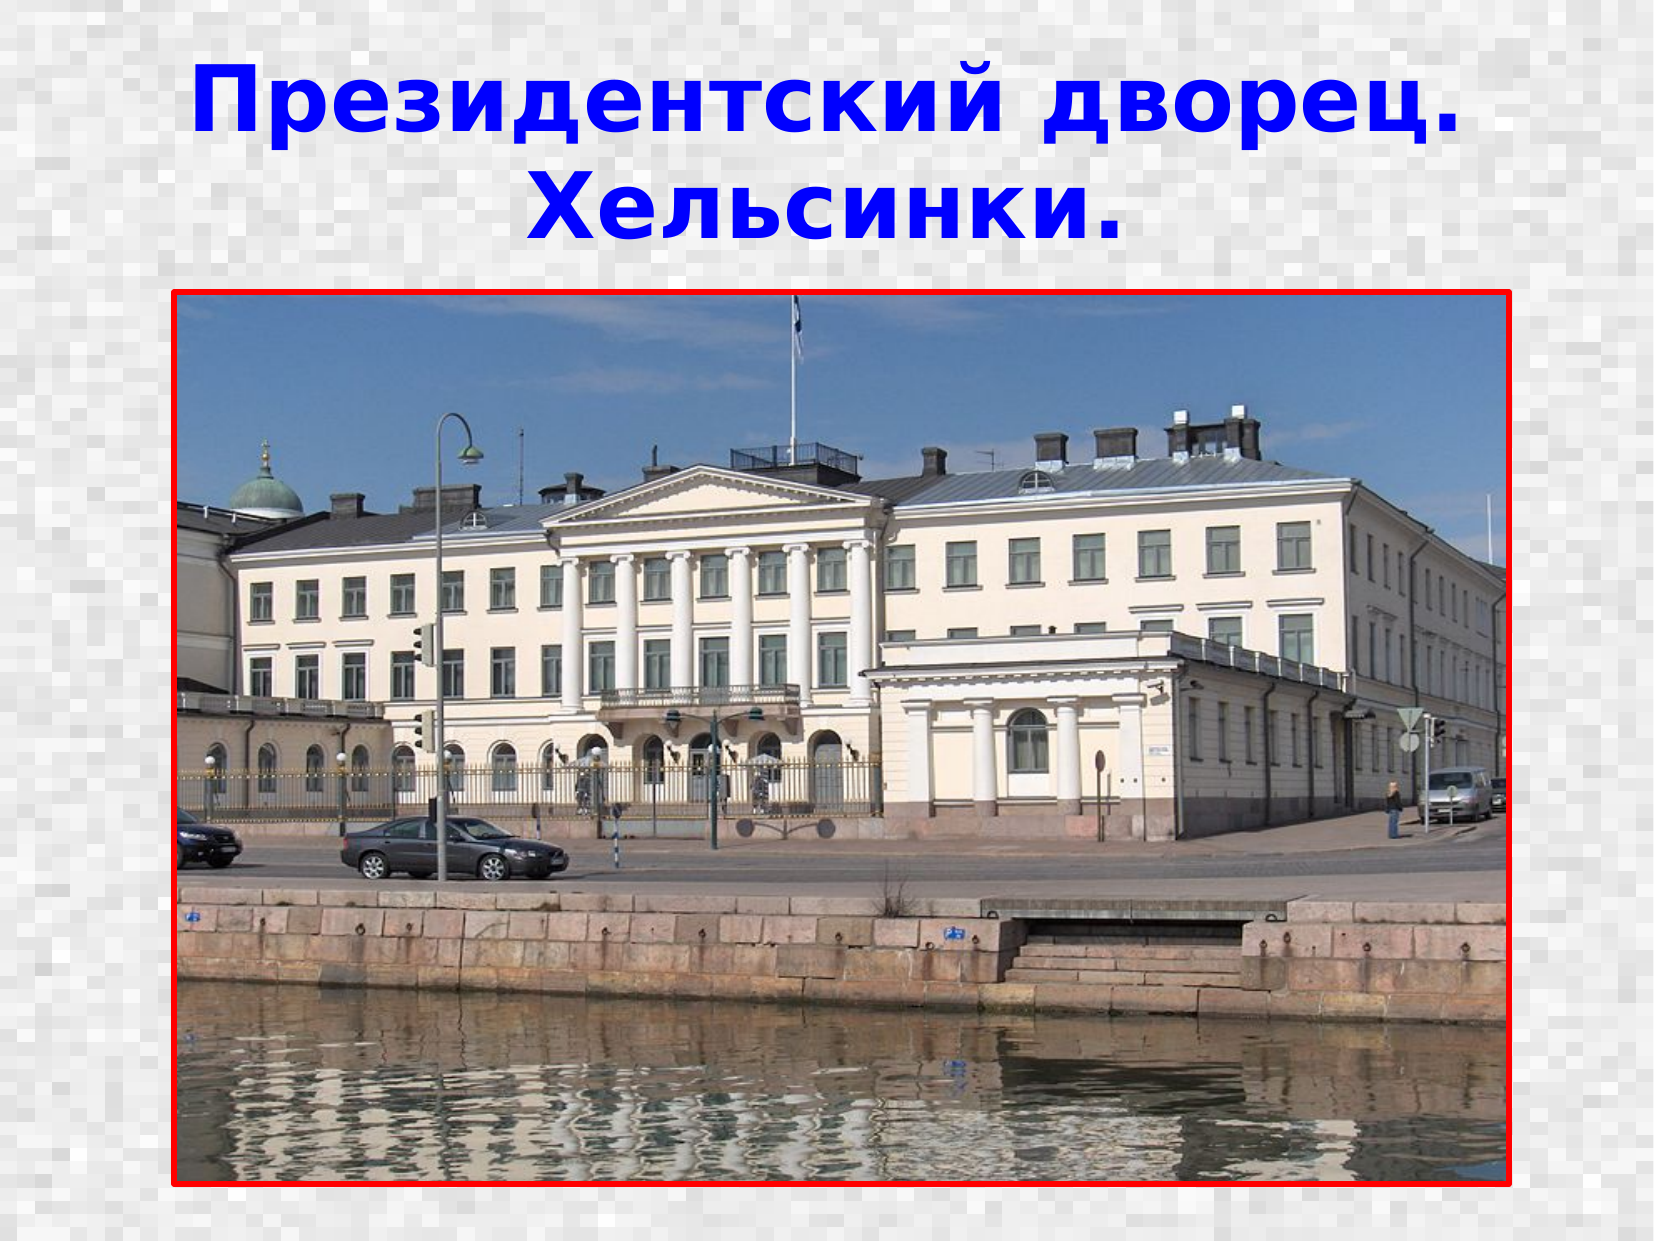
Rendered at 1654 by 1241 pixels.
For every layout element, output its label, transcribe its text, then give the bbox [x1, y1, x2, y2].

picture [0, 0, 1654, 1241]
title Президентский дворец. Хельсинки. [82, 45, 1571, 261]
